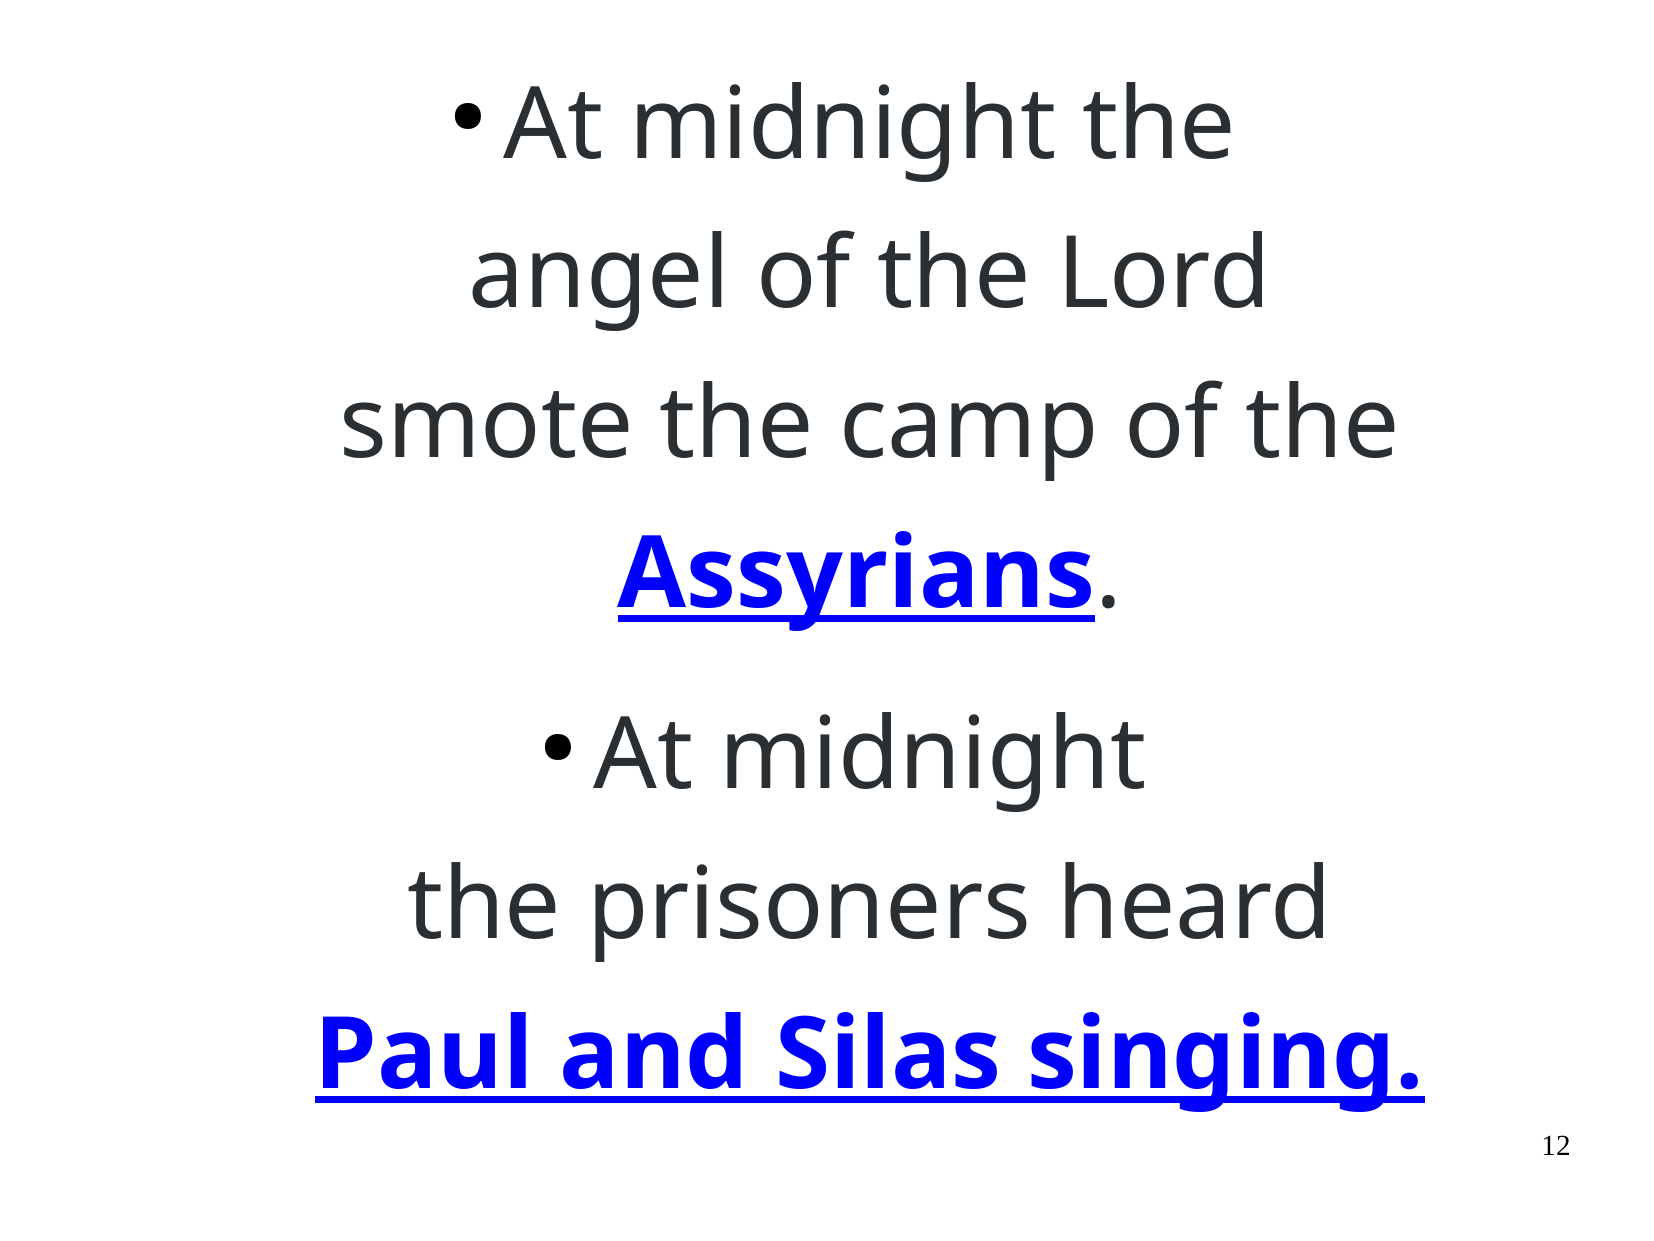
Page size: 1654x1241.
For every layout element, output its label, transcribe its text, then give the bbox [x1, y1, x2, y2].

list At midnight the angel of the Lord smote the camp of the Assyrians. At midnight the prisoners heard Paul and Silas singing. [82, 37, 1613, 1201]
